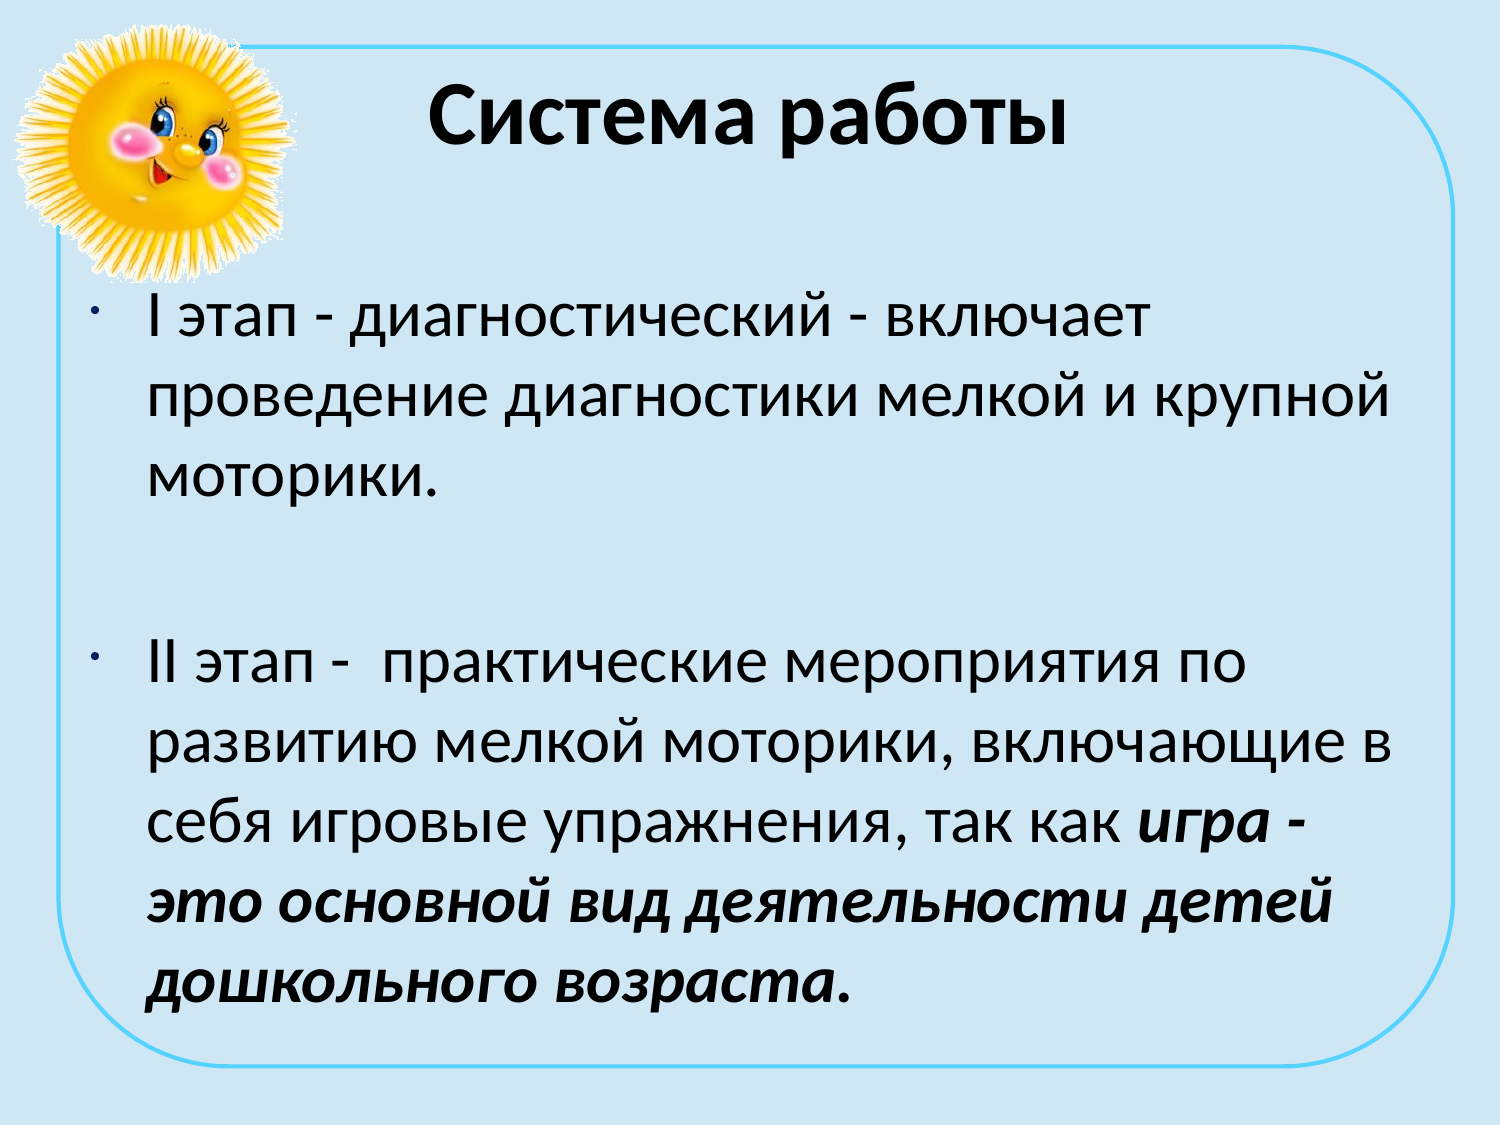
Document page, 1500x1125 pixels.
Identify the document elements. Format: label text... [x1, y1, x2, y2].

list I этап - диагностический - включает проведение диагностики мелкой и крупной моторики. II этап - практические мероприятия по развитию мелкой моторики, включающие в себя игровые упражнения, так как игра - это основной вид деятельности детей дошкольного возраста. III этап - анализ проведенной работы диагностический или практический. [75, 262, 1425, 1005]
picture [11, 11, 340, 340]
title Система работы [75, 45, 1425, 233]
